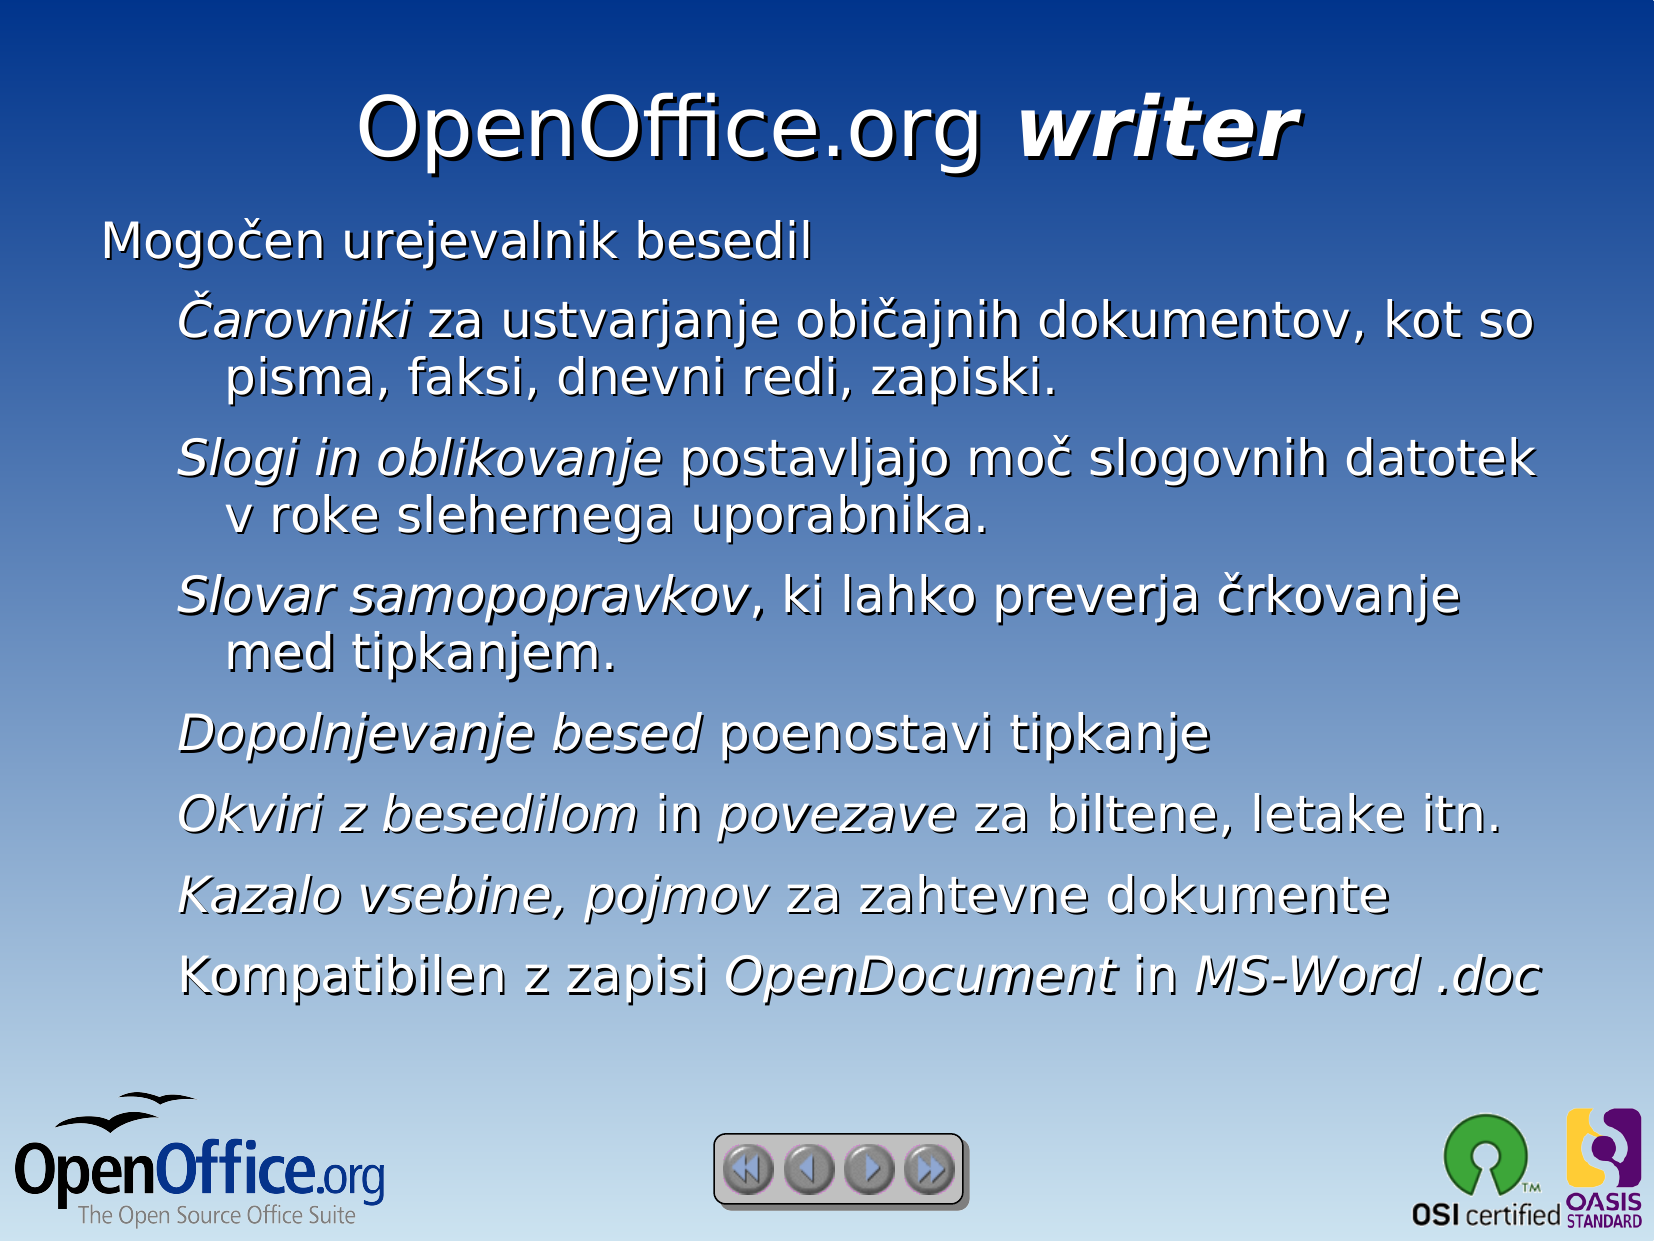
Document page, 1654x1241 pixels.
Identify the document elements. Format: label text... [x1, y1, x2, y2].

text_box [714, 1133, 963, 1204]
picture [1405, 1102, 1654, 1238]
title OpenOffice.org writer [82, 49, 1571, 208]
picture [784, 1144, 835, 1195]
picture [844, 1144, 895, 1195]
picture [904, 1144, 955, 1195]
picture [15, 1092, 384, 1229]
list Mogočen urejevalnik besedil Čarovniki za ustvarjanje običajnih dokumentov, kot so pisma, faksi, dnevni redi, zapiski. Slogi in oblikovanje postavljajo moč slogovnih datotek v roke slehernega uporabnika. Slovar samopopravkov, ki lahko preverja črkovanje med tipkanjem. Dopolnjevanje besed poenostavi tipkanje Okviri z besedilom in povezave za biltene, letake itn. Kazalo vsebine, pojmov za zahtevne dokumente Kompatibilen z zapisi OpenDocument in MS-Word .doc [82, 212, 1571, 1076]
picture [723, 1144, 774, 1195]
